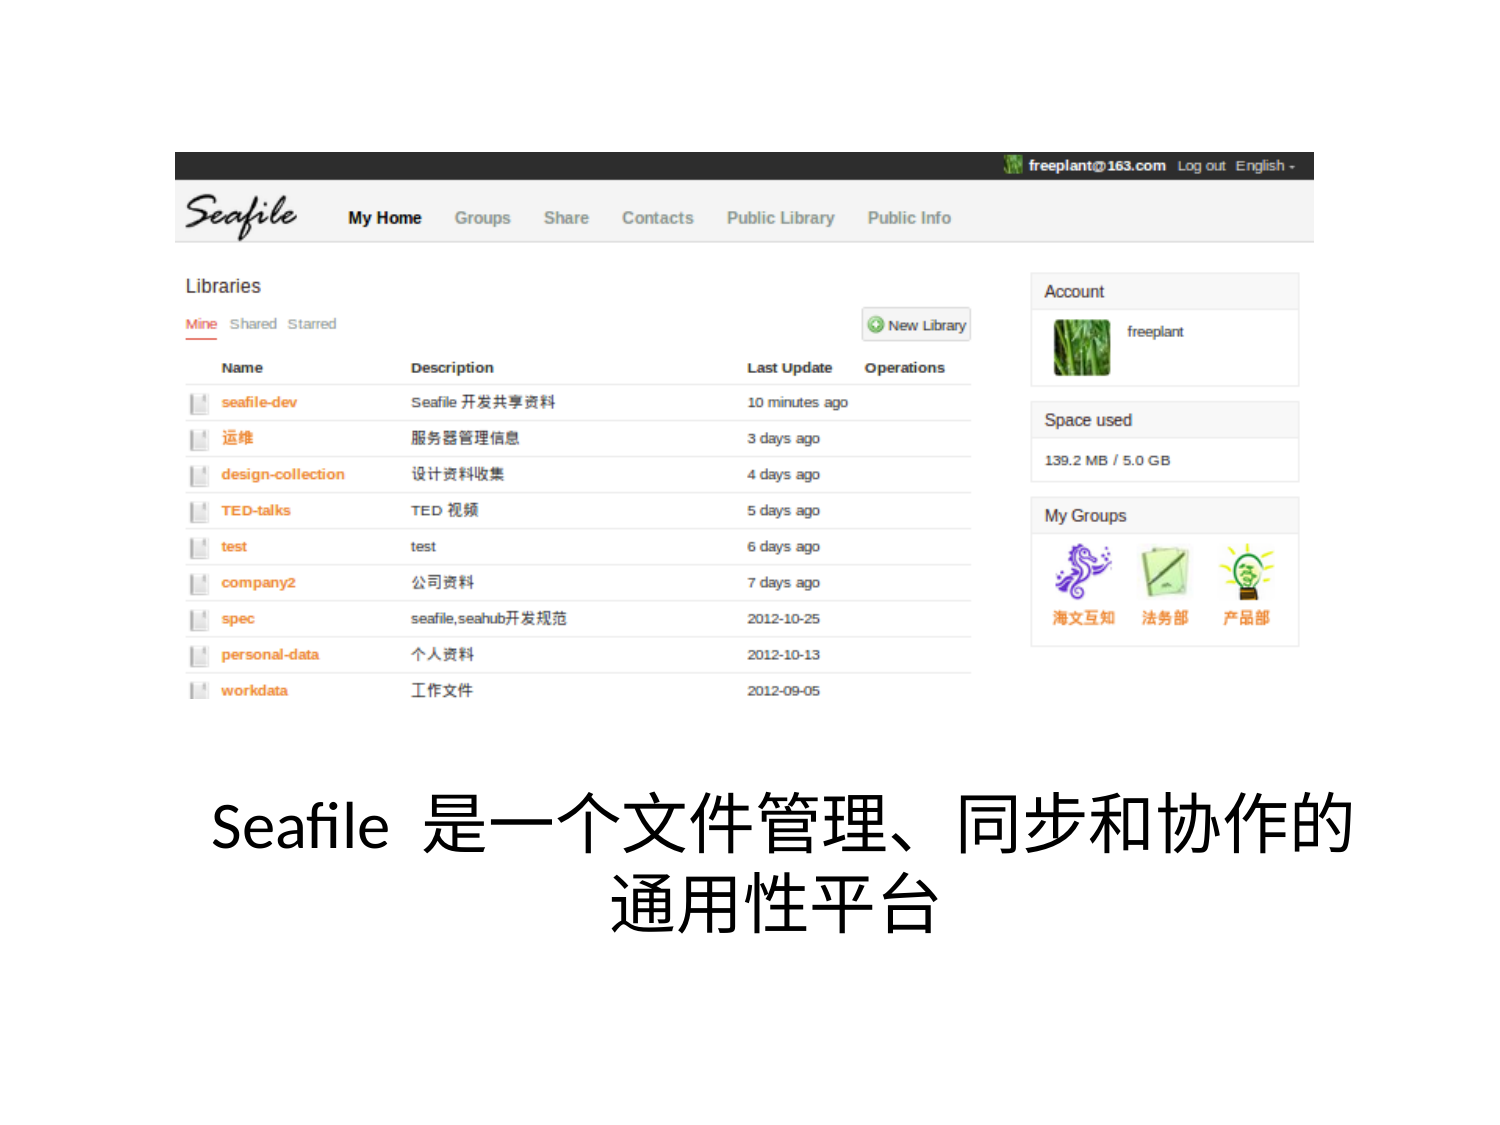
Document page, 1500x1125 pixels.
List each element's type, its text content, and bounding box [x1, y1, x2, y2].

text_box Seafile 是一个文件管理、同步和协作的 通用性平台 [196, 774, 1372, 949]
picture [175, 152, 1314, 699]
